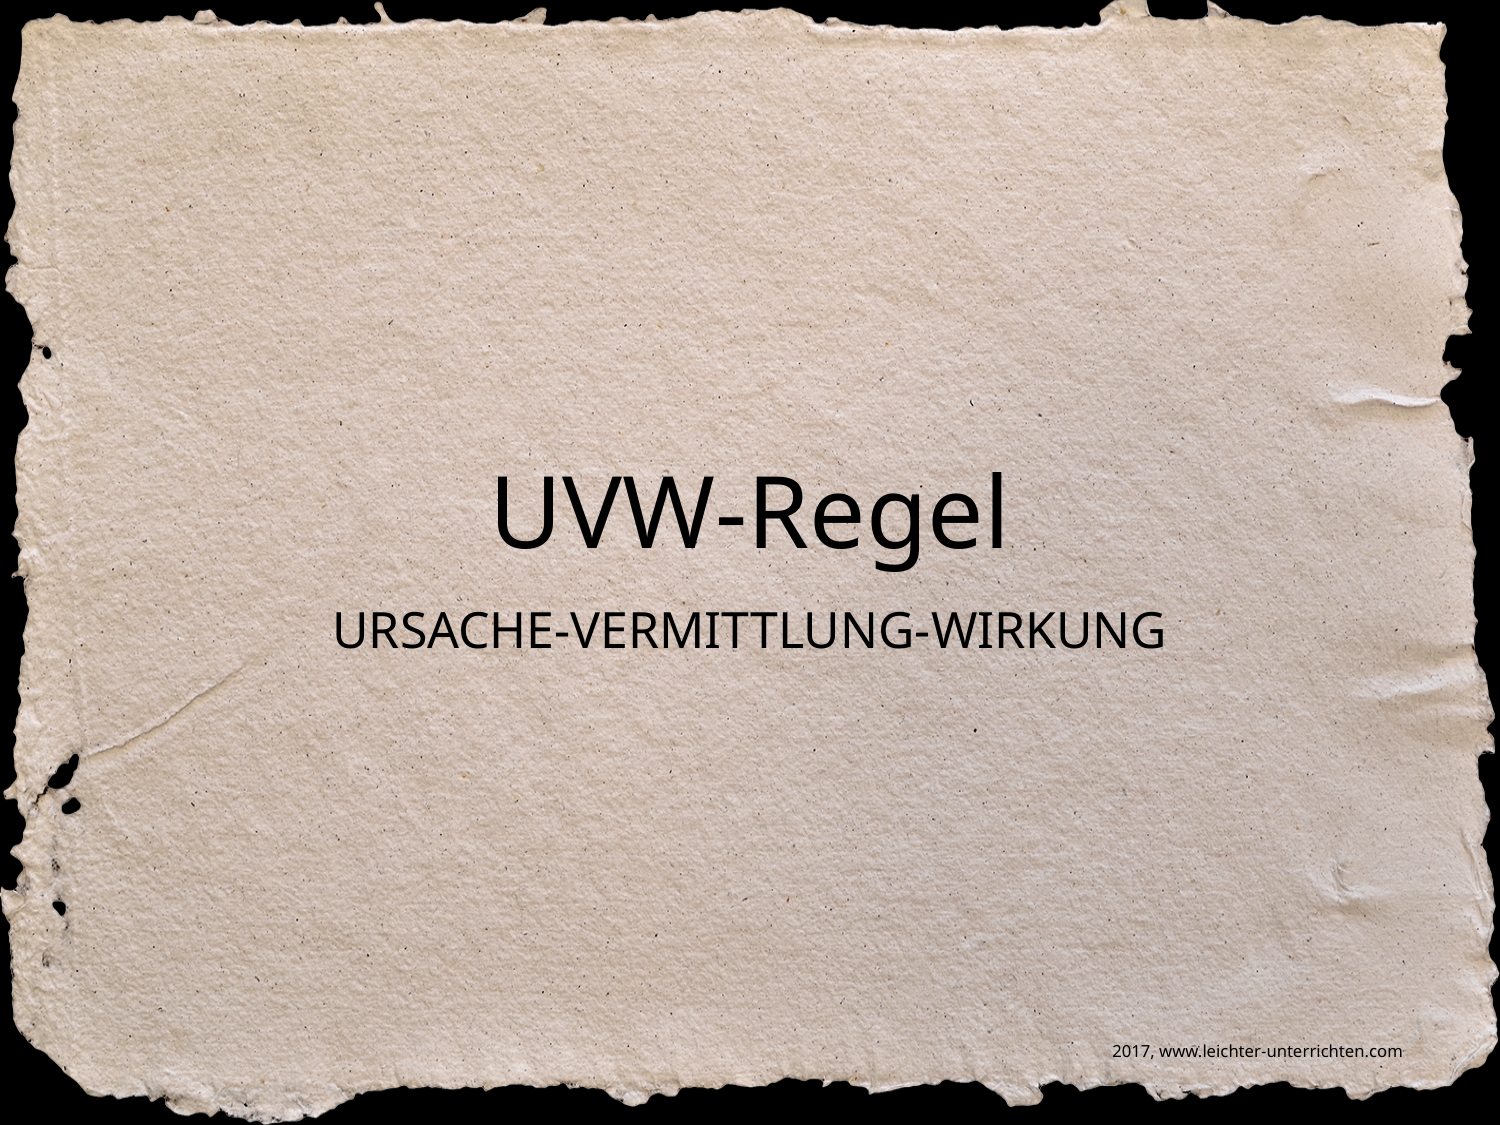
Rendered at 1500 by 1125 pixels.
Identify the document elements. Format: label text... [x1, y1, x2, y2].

title UVW-Regel [112, 184, 1388, 576]
subtitle Ursache-Vermittlung-Wirkung [187, 590, 1313, 863]
picture [0, 0, 1500, 1125]
